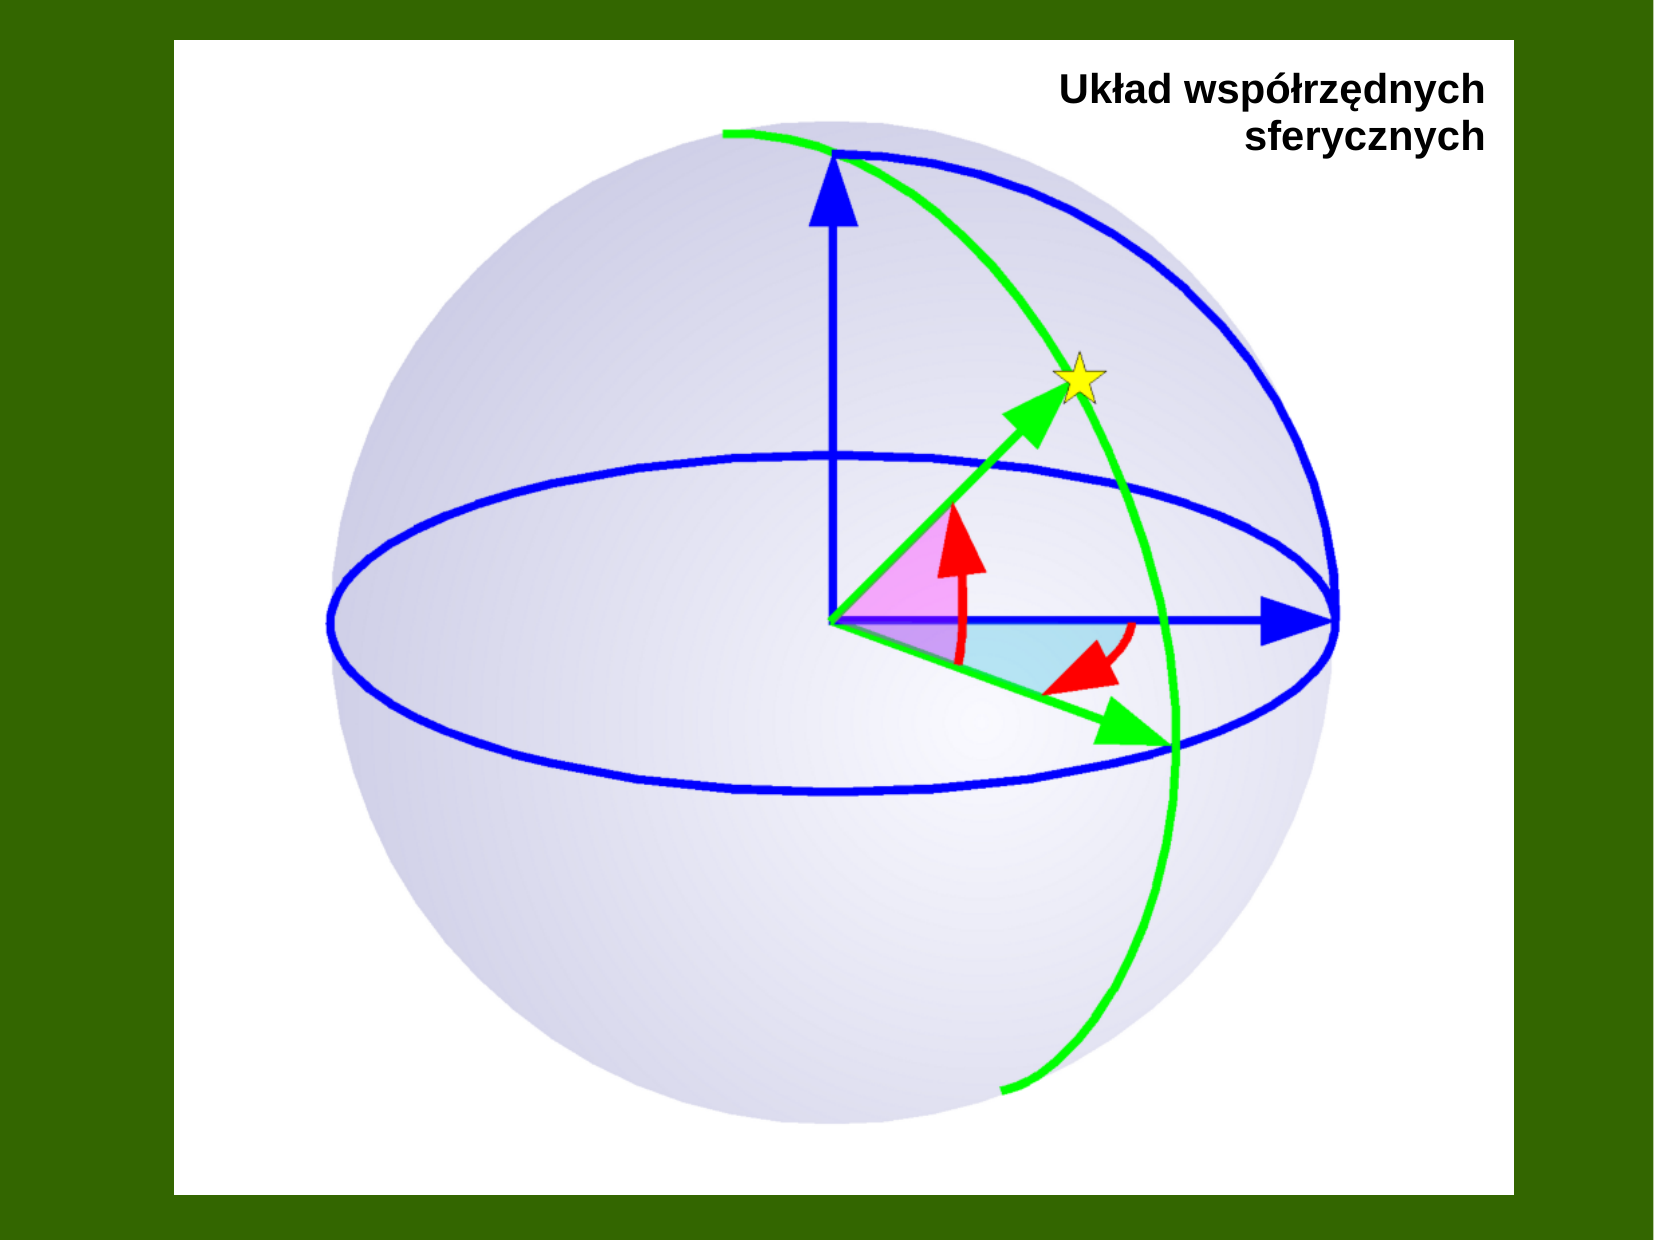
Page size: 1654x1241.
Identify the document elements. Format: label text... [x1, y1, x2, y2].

text_box Układ współrzędnych sferycznych [1044, 58, 1502, 167]
picture [174, 40, 1514, 1195]
